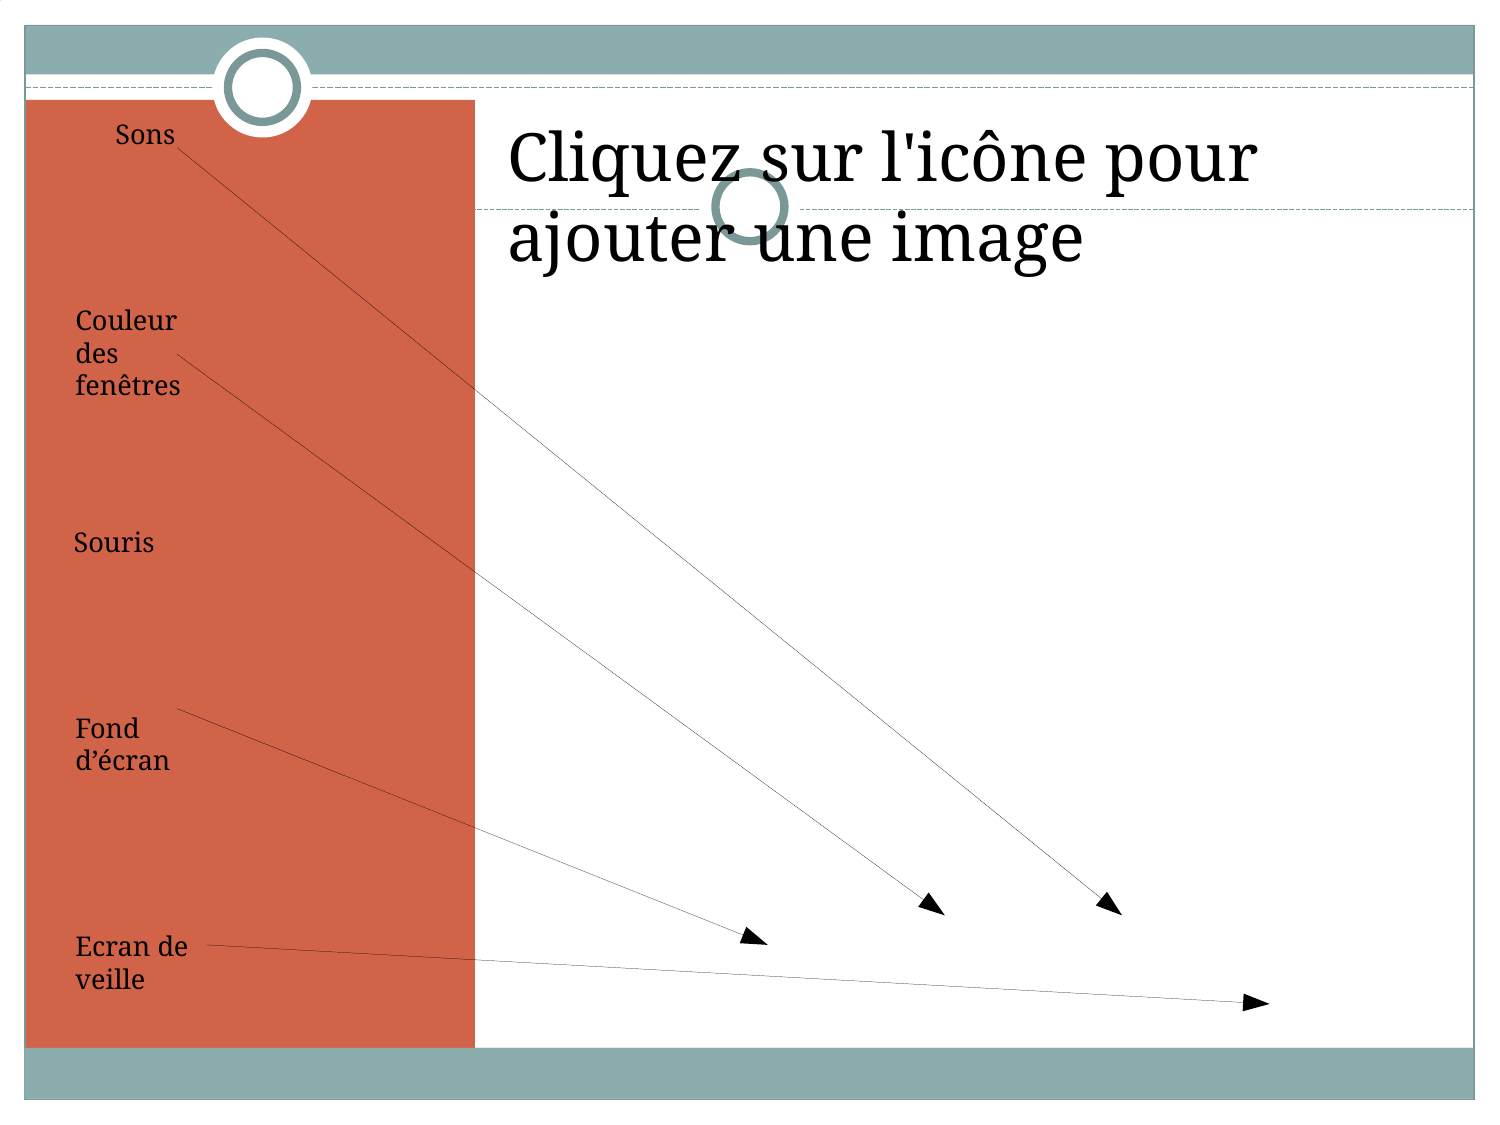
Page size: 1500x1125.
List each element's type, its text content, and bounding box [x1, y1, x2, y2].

list Sons Couleur des fenêtres Souris Fond d’écran Ecran de veille [13, 102, 207, 1125]
picture [383, 88, 1454, 1093]
